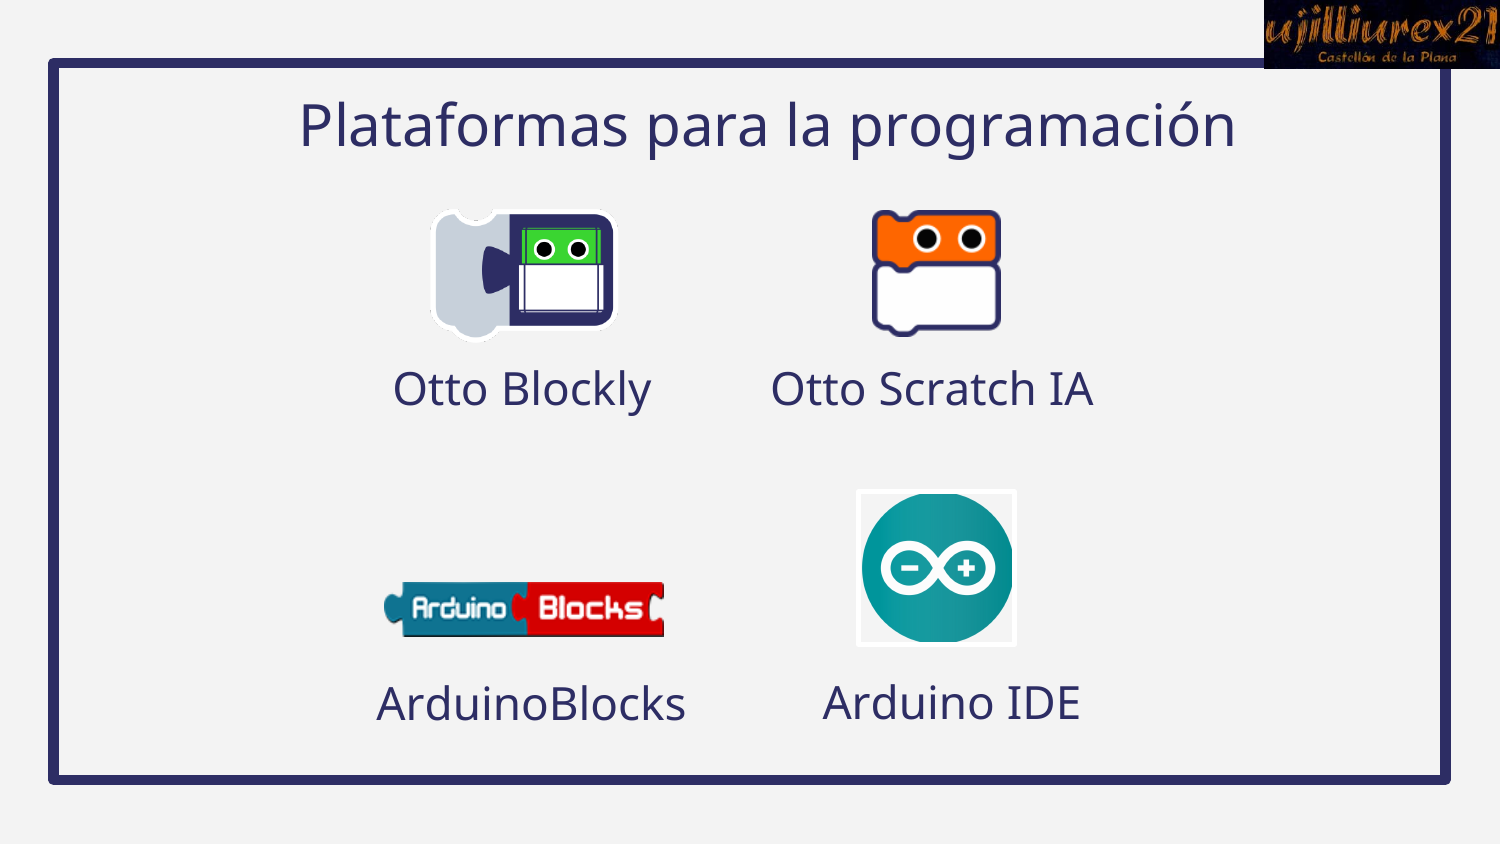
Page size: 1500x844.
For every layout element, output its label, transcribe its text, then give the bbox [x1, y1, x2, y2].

picture [427, 179, 621, 344]
picture [860, 494, 1013, 643]
picture [1264, 0, 1500, 69]
text_box Otto Blockly [377, 344, 697, 431]
text_box Otto Scratch IA [755, 344, 1138, 431]
picture [872, 210, 1001, 337]
picture [384, 582, 664, 637]
text_box Arduino IDE [807, 658, 1127, 745]
title Plataformas para la programación [283, 72, 1419, 167]
text_box ArduinoBlocks [361, 660, 713, 746]
